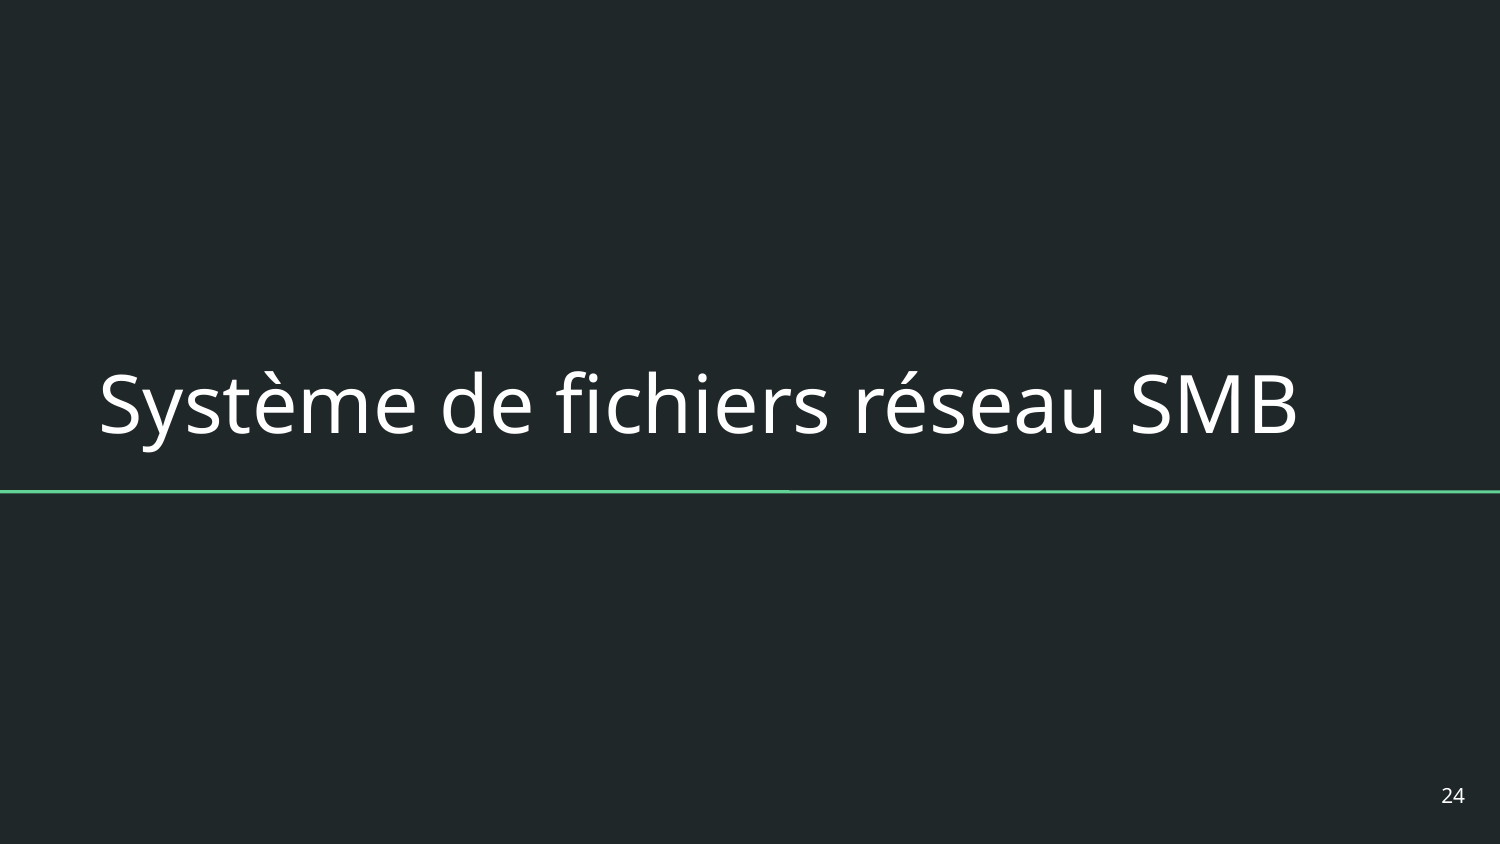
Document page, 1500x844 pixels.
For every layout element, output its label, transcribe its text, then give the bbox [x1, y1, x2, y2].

title Système de fichiers réseau SMB [83, 337, 1417, 466]
slide_number <numéro> [1389, 764, 1480, 830]
